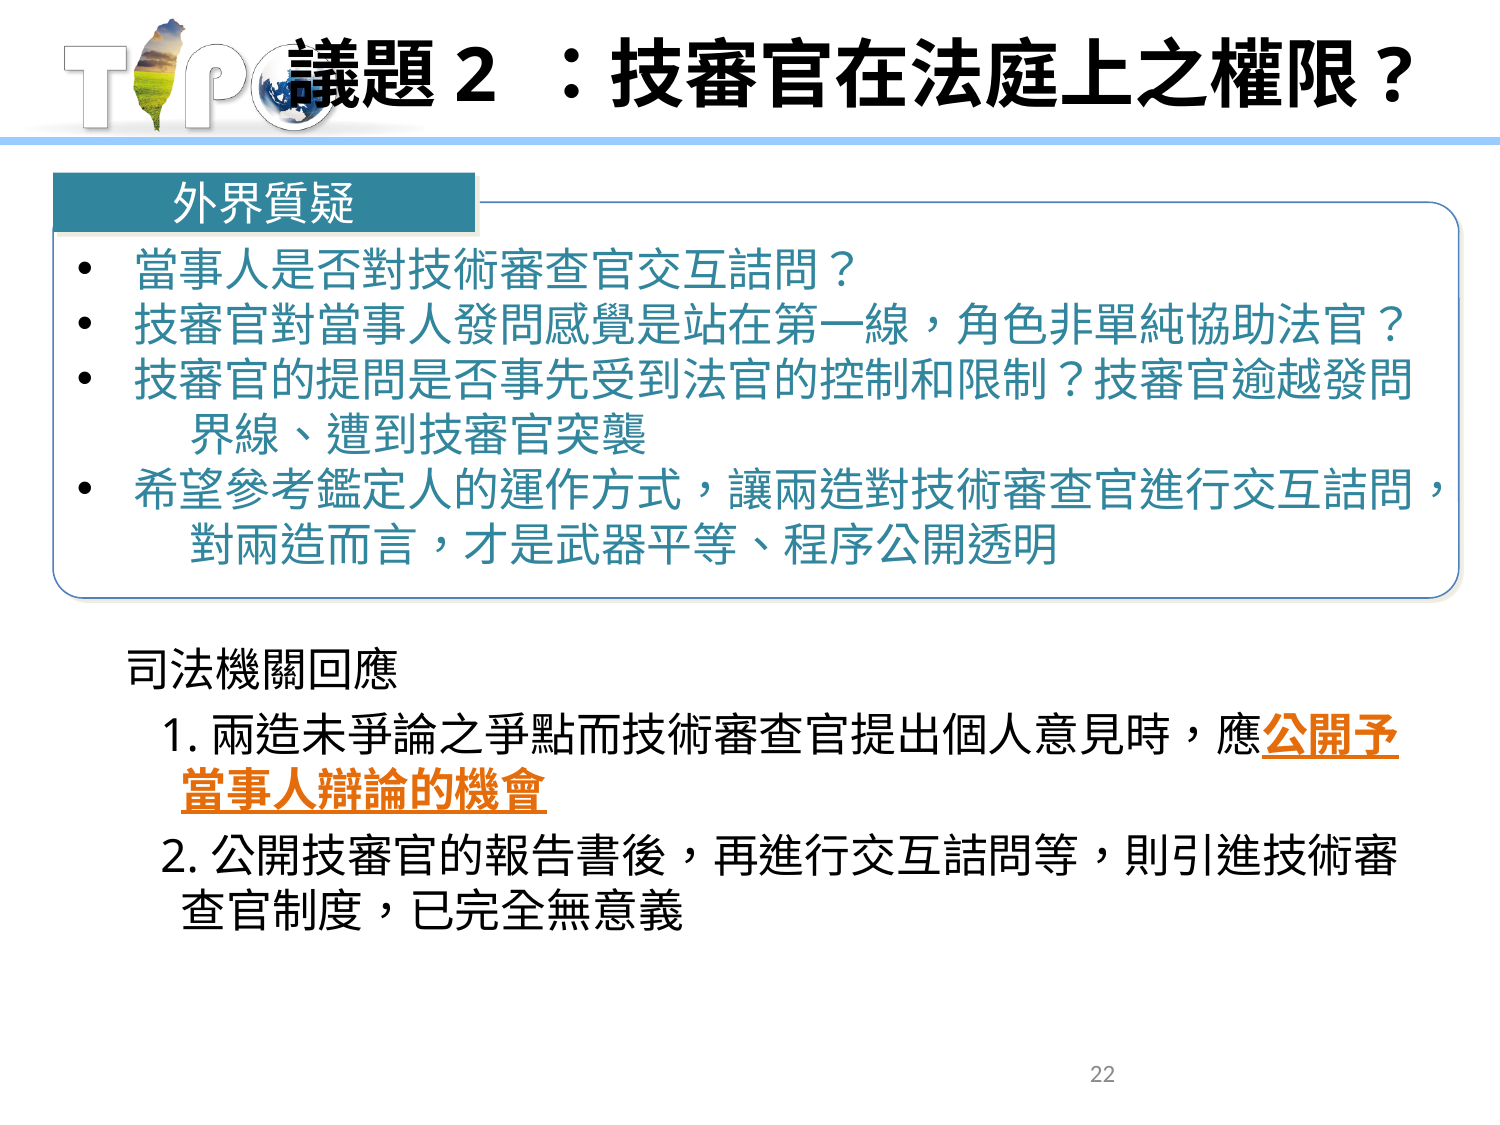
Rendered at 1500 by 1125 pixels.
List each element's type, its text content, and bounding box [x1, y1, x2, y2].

list 司法機關回應 1.兩造未爭論之爭點而技術審查官提出個人意見時，應公開予當事人辯論的機會 2.公開技審官的報告書後，再進行交互詰問等，則引進技術審查官制度，已完全無意義 [53, 633, 1459, 1125]
text_box 當事人是否對技術審查官交互詰問？ 技審官對當事人發問感覺是站在第一線，角色非單純協助法官？ 技審官的提問是否事先受到法官的控制和限制？技審官逾越發問界線、遭到技審官突襲 希望參考鑑定人的運作方式，讓兩造對技術審查官進行交互詰問，對兩造而言，才是武器平等、程序公開透明 [53, 202, 1459, 598]
title 議題2 ：技審官在法庭上之權限? [147, 19, 1500, 180]
text_box 21 [1074, 1042, 1426, 1103]
text_box 外界質疑 [53, 172, 475, 232]
